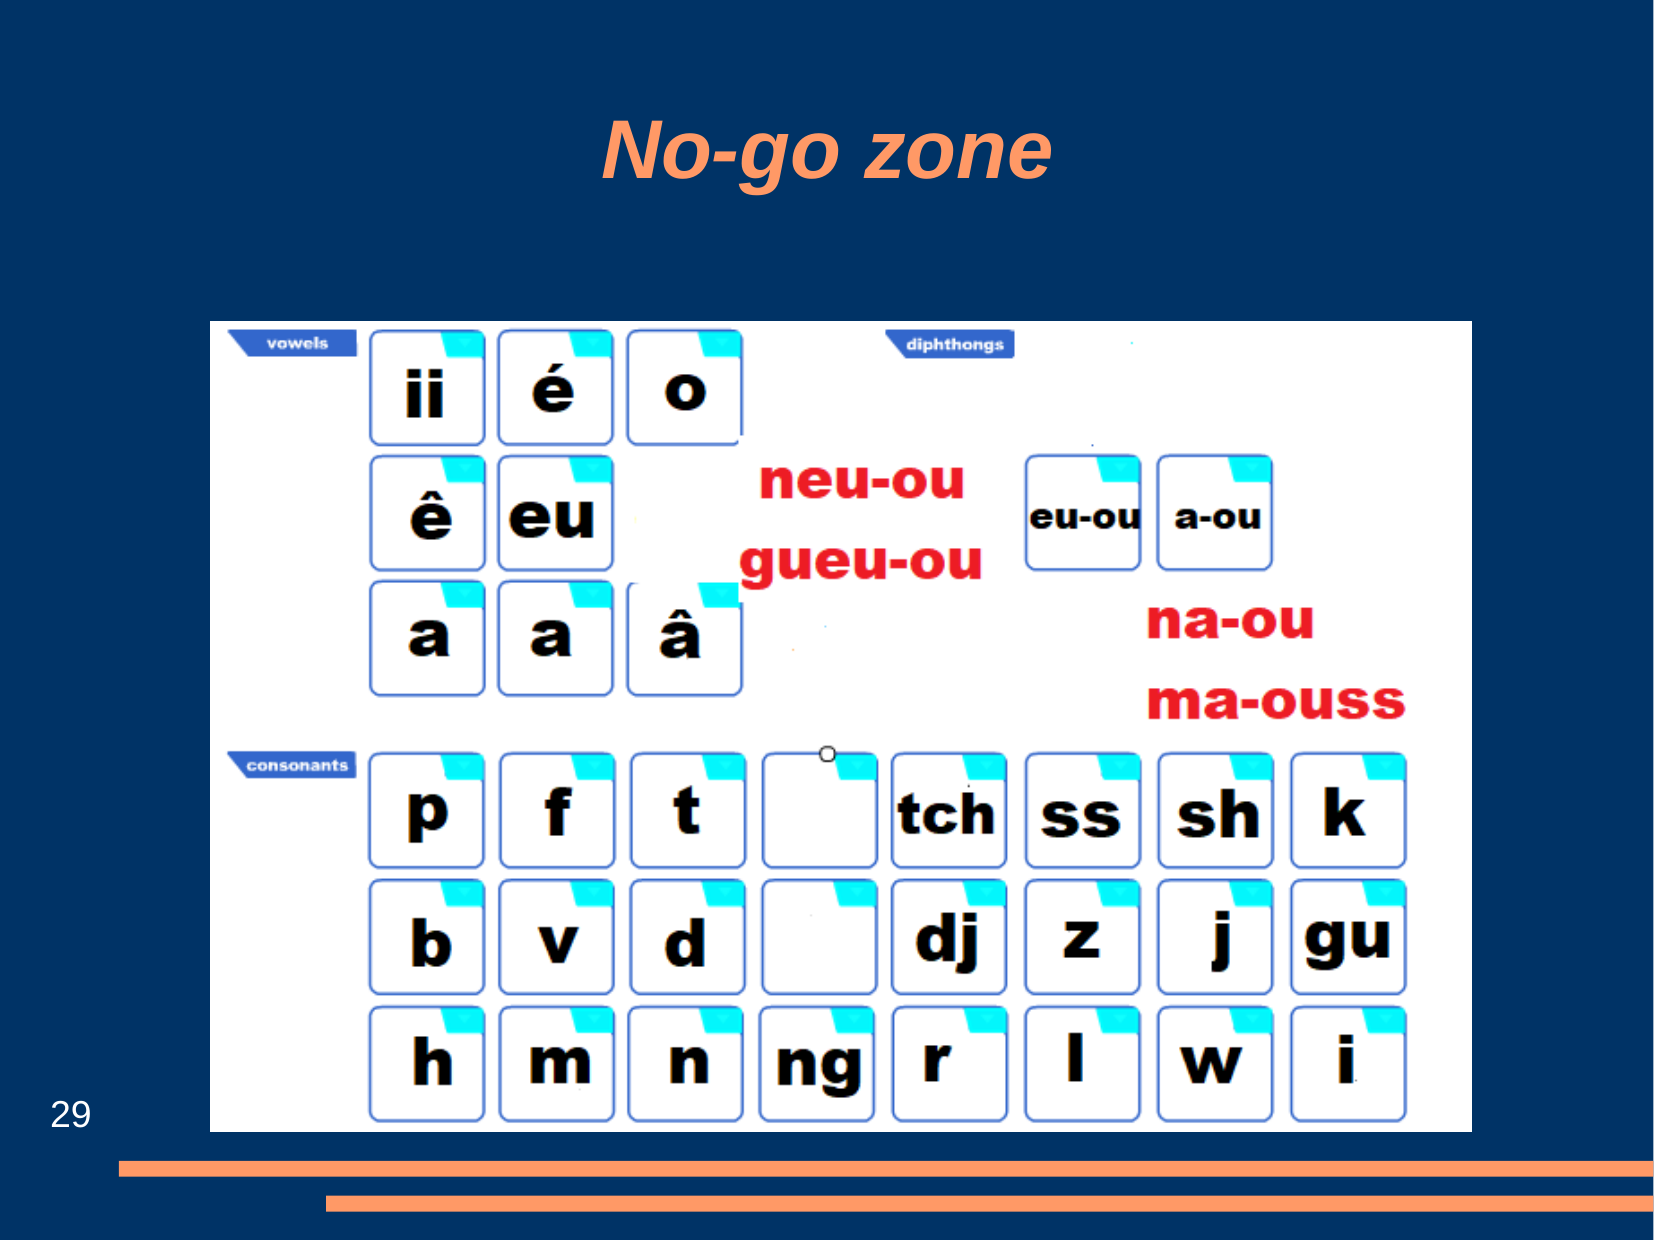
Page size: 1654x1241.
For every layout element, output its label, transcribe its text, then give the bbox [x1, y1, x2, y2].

picture [210, 321, 1472, 1132]
title No-go zone [121, 46, 1534, 254]
